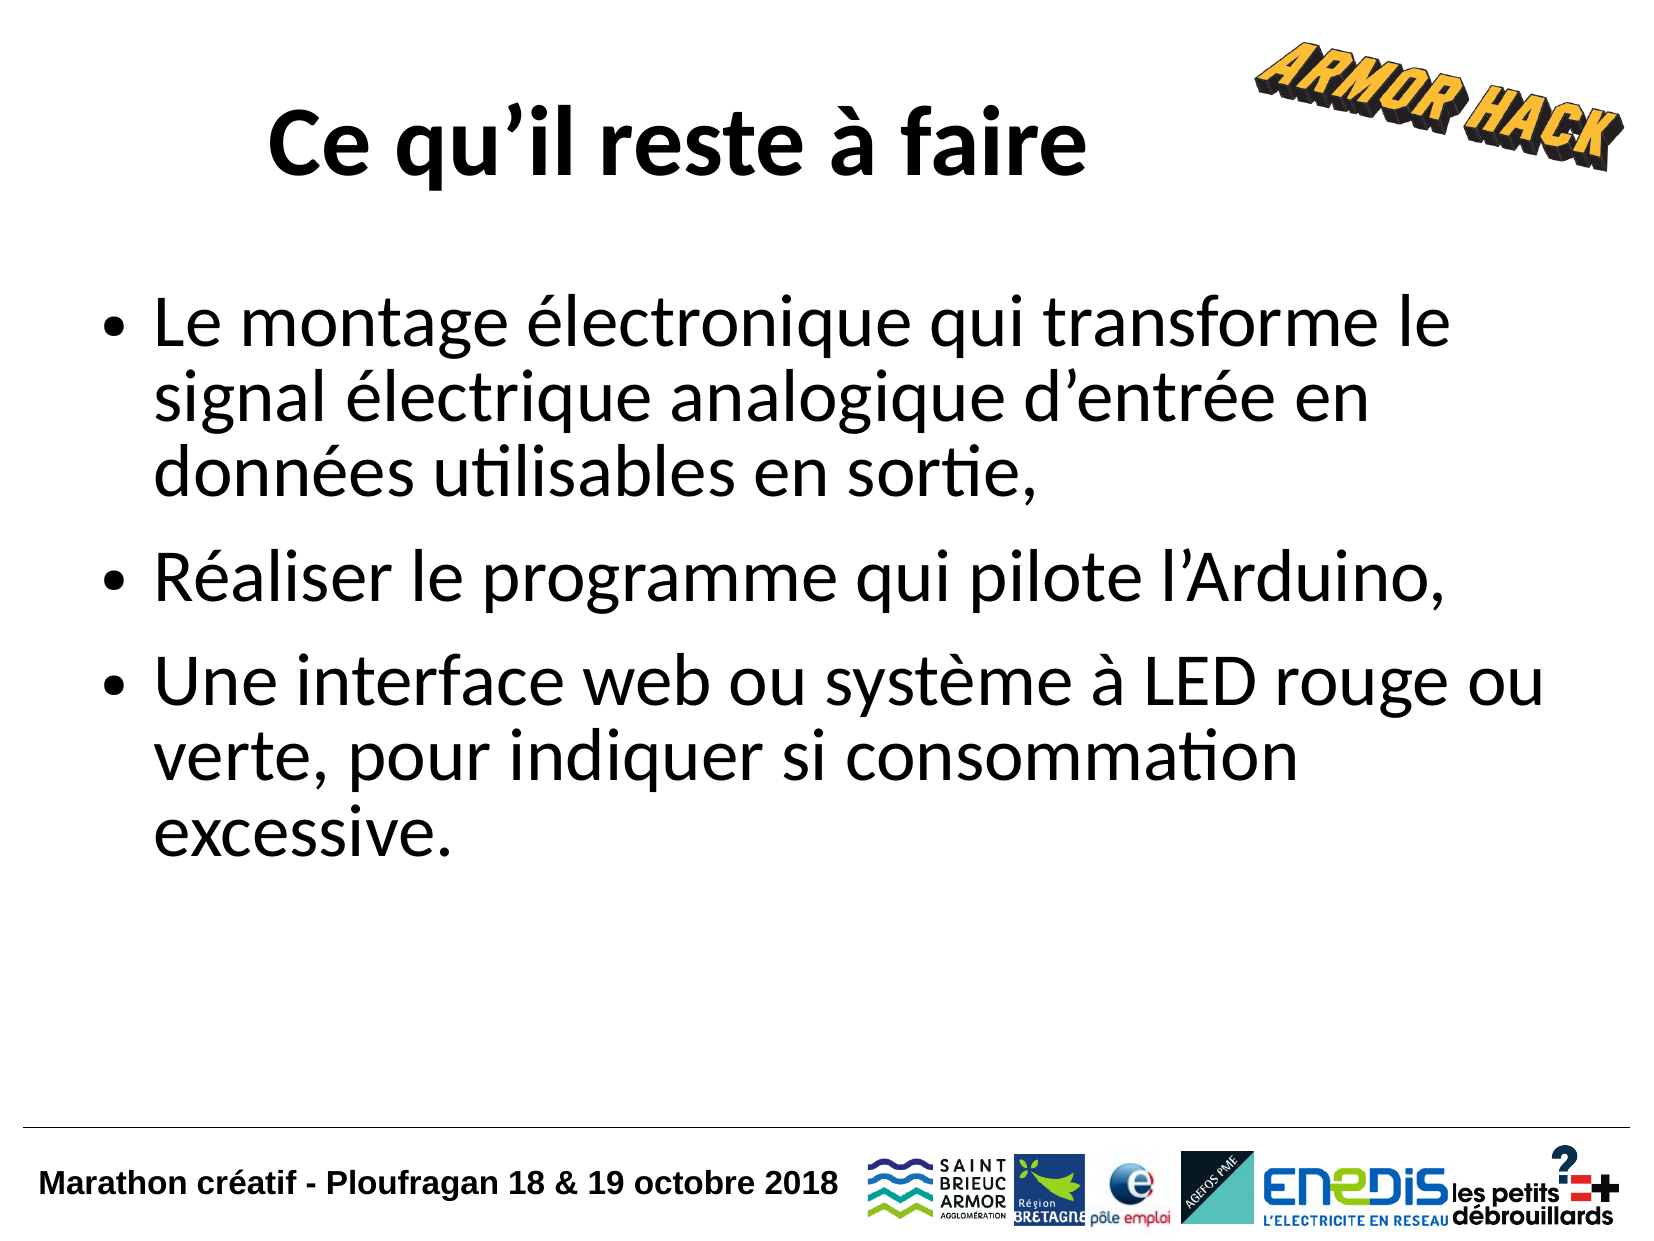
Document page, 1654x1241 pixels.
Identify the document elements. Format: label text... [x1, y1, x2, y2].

title Ce qu’il reste à faire [11, 47, 1347, 255]
picture [1248, 35, 1630, 178]
picture [1259, 1145, 1619, 1241]
picture [866, 1149, 1176, 1241]
text_box Marathon créatif - Ploufragan 18 & 19 octobre 2018 [23, 1157, 866, 1210]
picture [1181, 1151, 1254, 1225]
list Le montage électronique qui transforme le signal électrique analogique d’entrée en données utilisables en sortie, Réaliser le programme qui pilote l’Arduino, Une interface web ou système à LED rouge ou verte, pour indiquer si consommation excessive. [82, 290, 1571, 1109]
